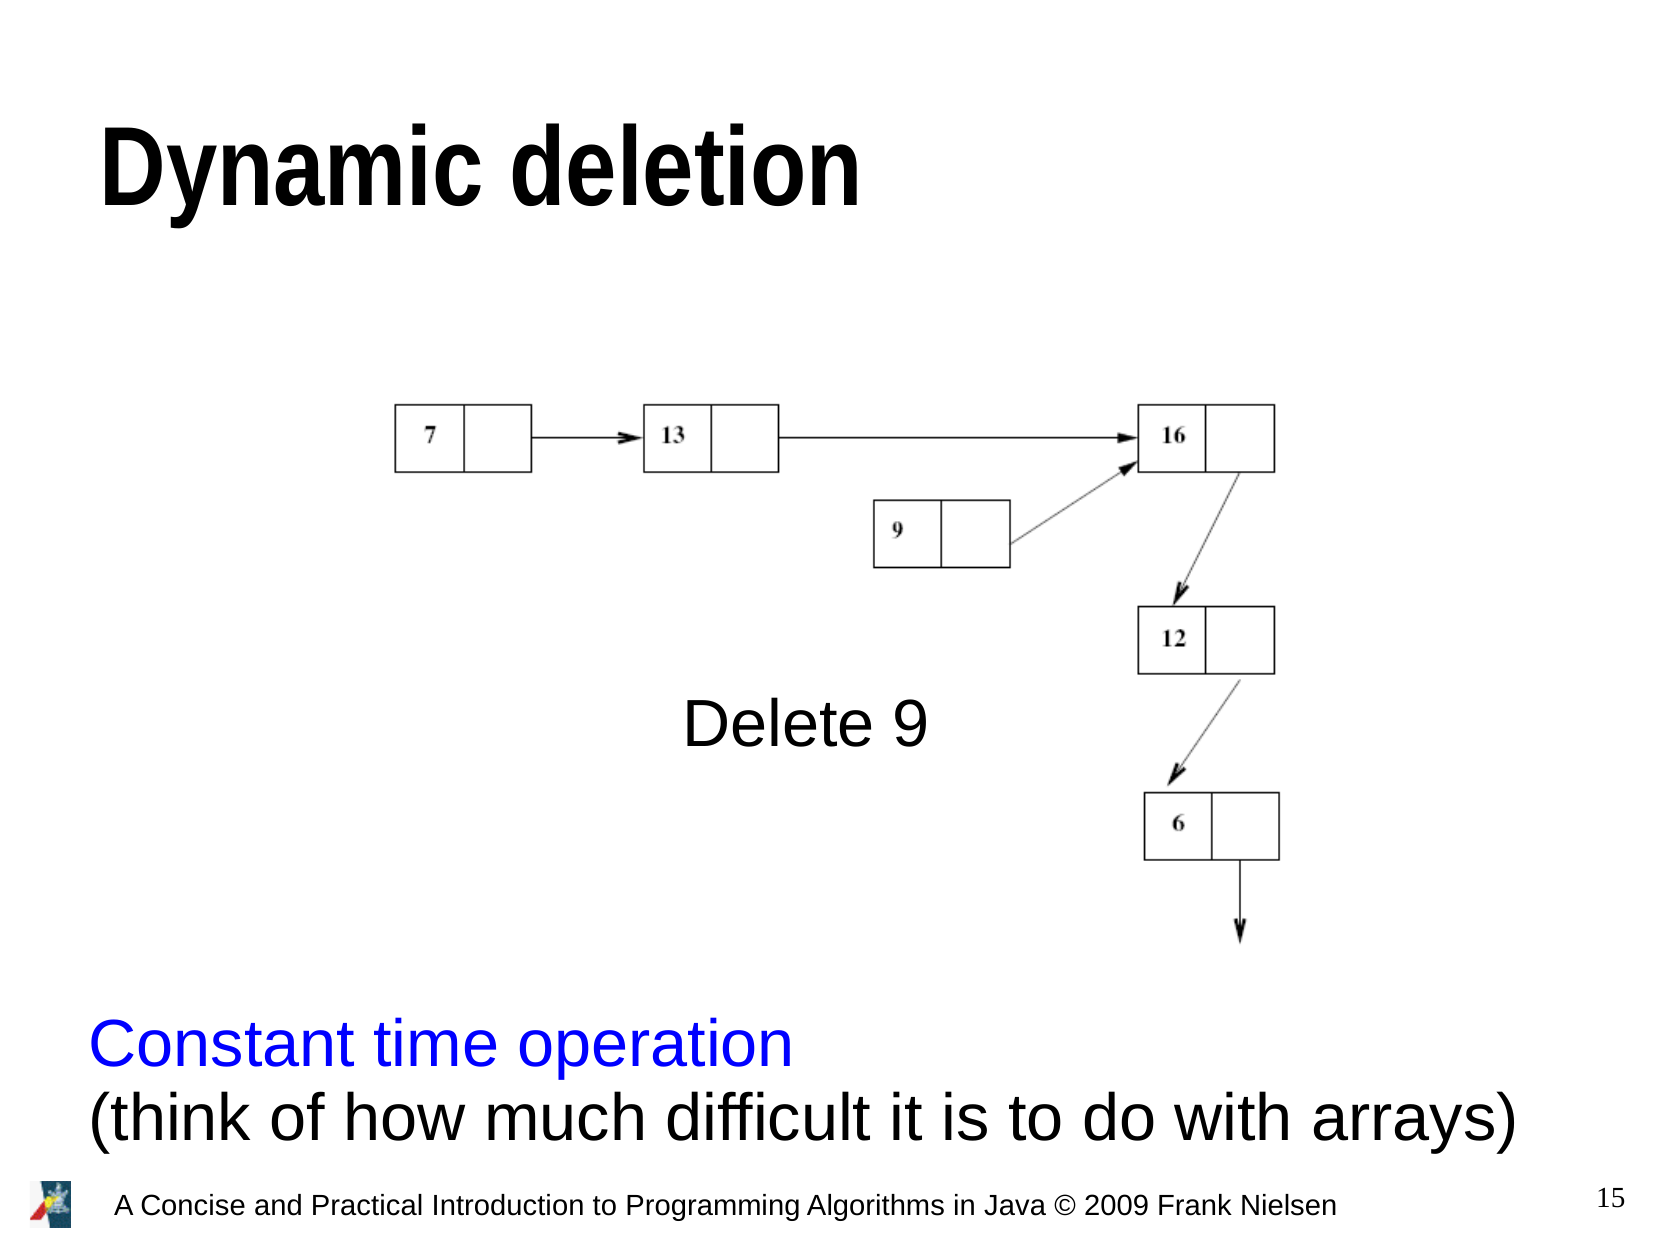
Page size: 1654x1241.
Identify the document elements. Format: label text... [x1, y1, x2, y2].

text_box Delete 9 [667, 678, 945, 768]
picture [29, 1181, 71, 1228]
text_box Constant time operation (think of how much difficult it is to do with arrays) [73, 998, 1536, 1163]
text_box Dynamic deletion [59, 92, 879, 237]
picture [376, 359, 1313, 998]
